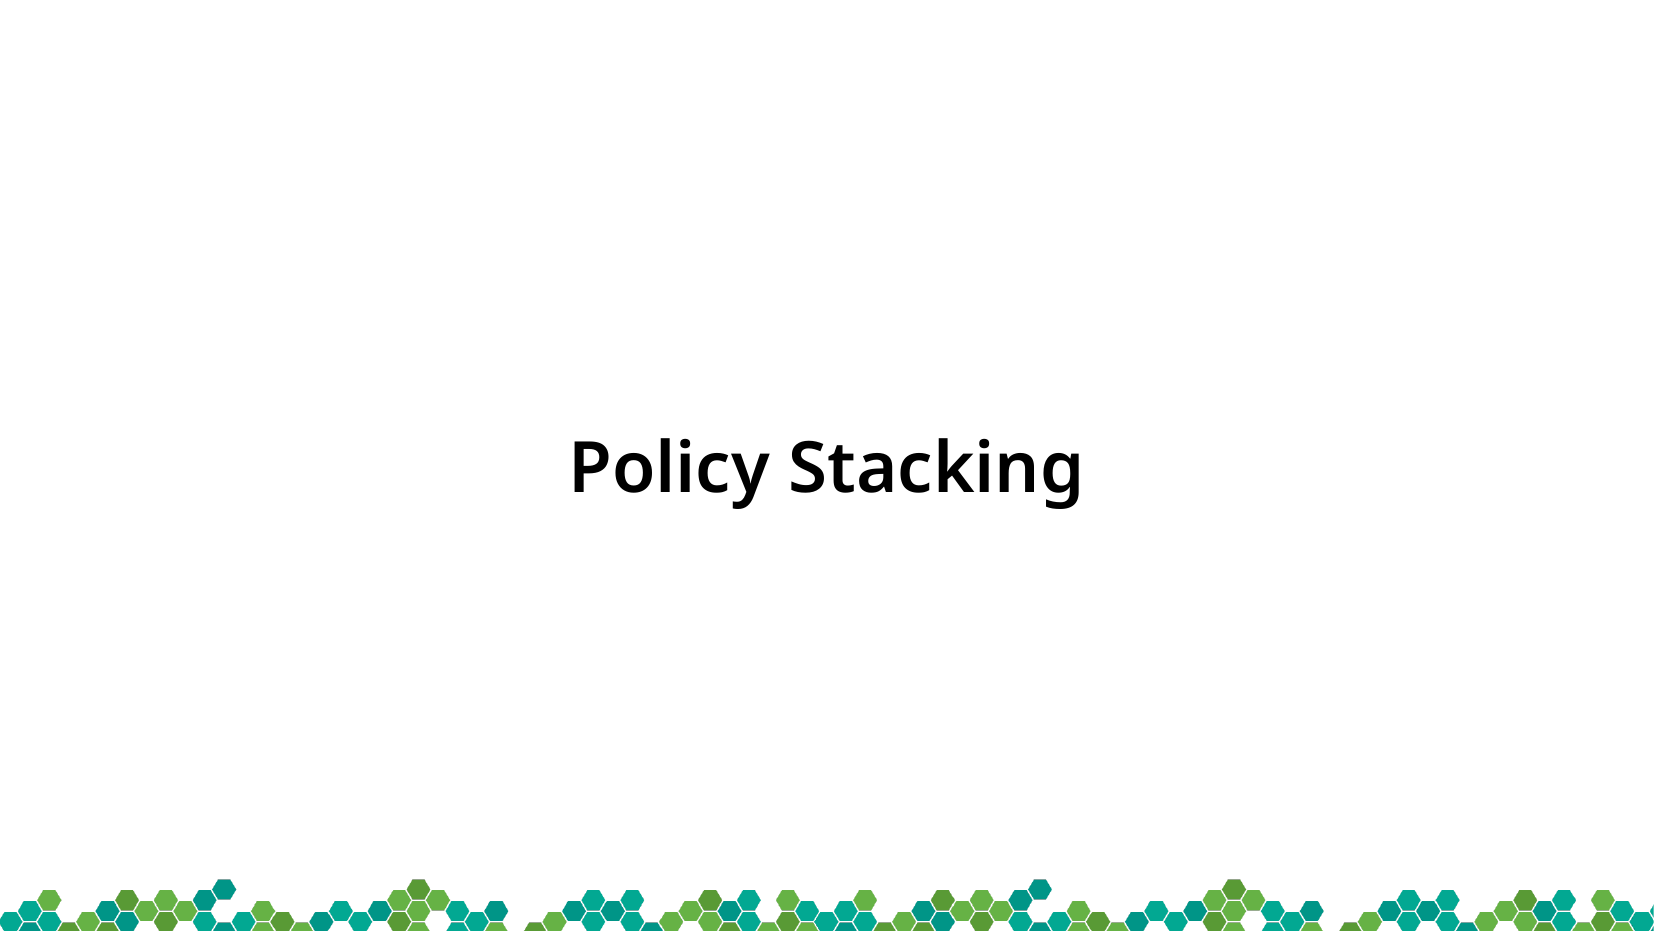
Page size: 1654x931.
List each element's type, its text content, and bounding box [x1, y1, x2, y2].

title Policy Stacking [82, 387, 1571, 543]
picture [0, 871, 1654, 931]
